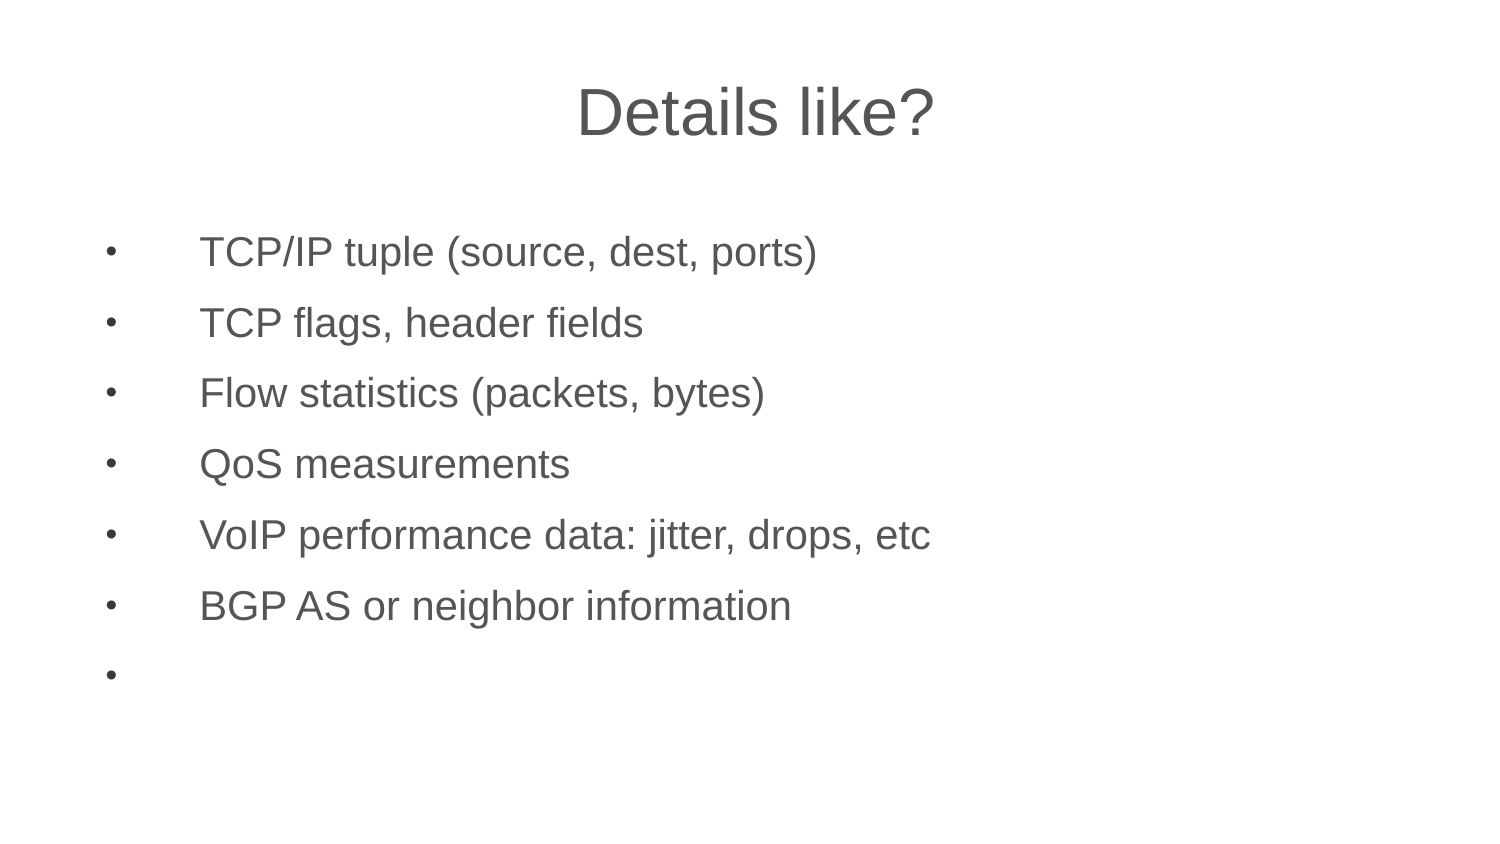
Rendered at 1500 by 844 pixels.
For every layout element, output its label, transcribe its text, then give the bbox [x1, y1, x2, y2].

title Details like? [71, 55, 1441, 177]
list TCP/IP tuple (source, dest, ports) TCP flags, header fields Flow statistics (packets, bytes) QoS measurements VoIP performance data: jitter, drops, etc BGP AS or neighbor information [71, 221, 1441, 741]
